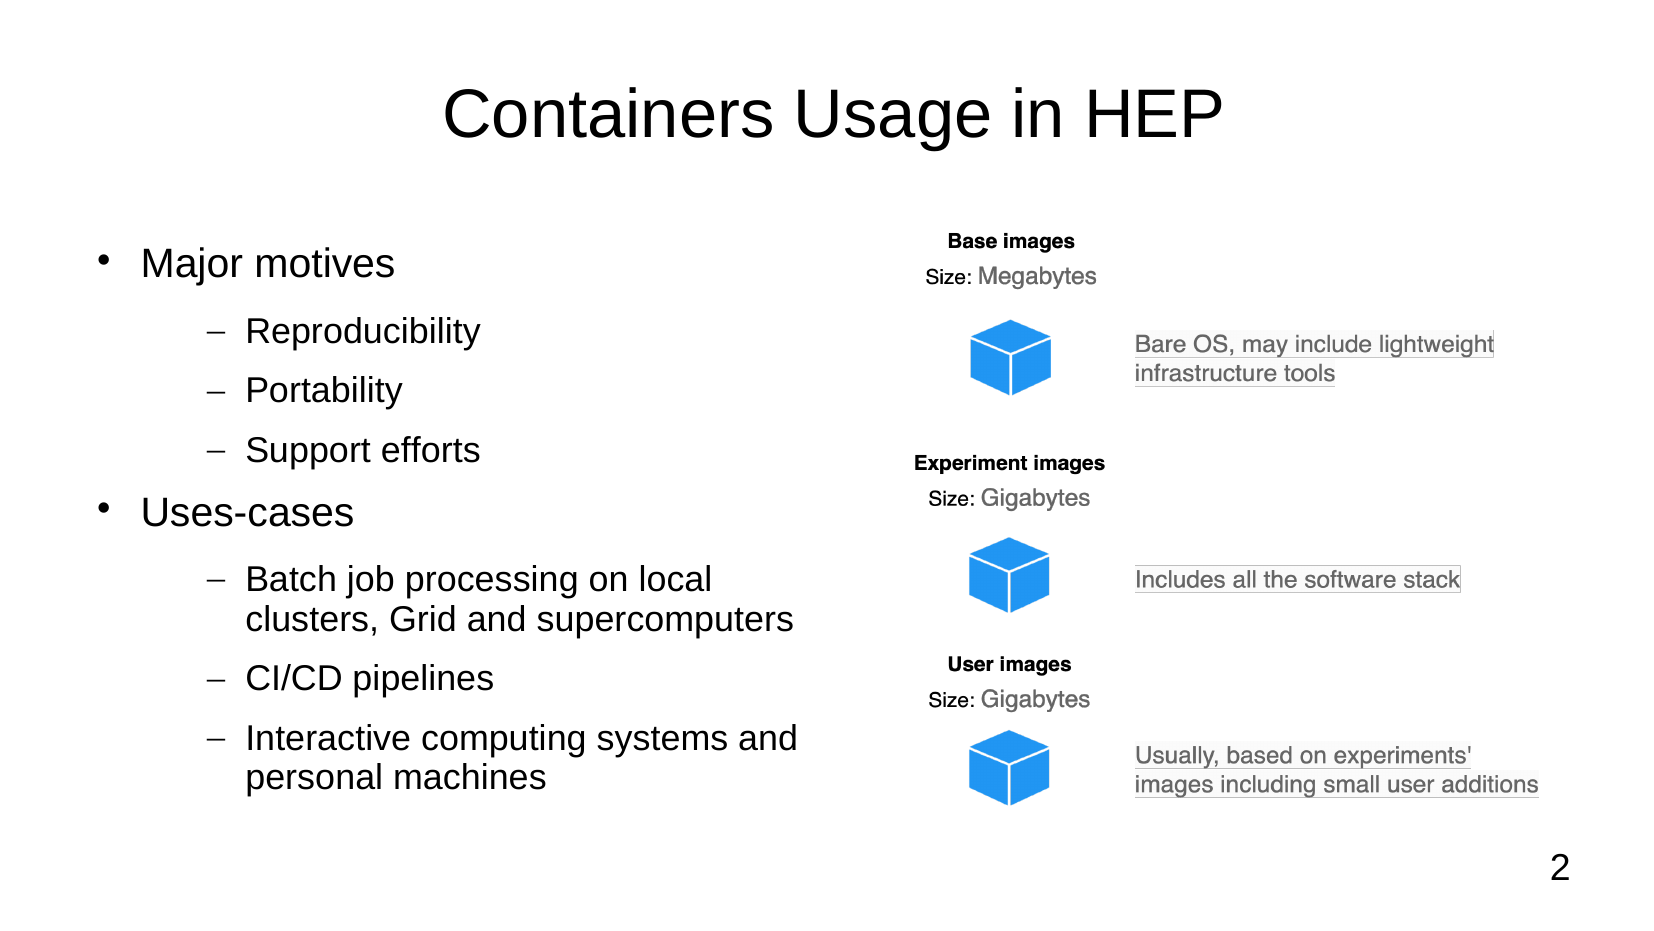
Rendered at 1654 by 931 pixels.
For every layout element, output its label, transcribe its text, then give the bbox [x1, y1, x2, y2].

picture [835, 224, 1551, 816]
title Containers Usage in HEP [90, 33, 1579, 189]
list Major motives Reproducibility Portability Support efforts Uses-cases Batch job processing on local clusters, Grid and supercomputers CI/CD pipelines Interactive computing systems and personal machines [82, 236, 826, 799]
